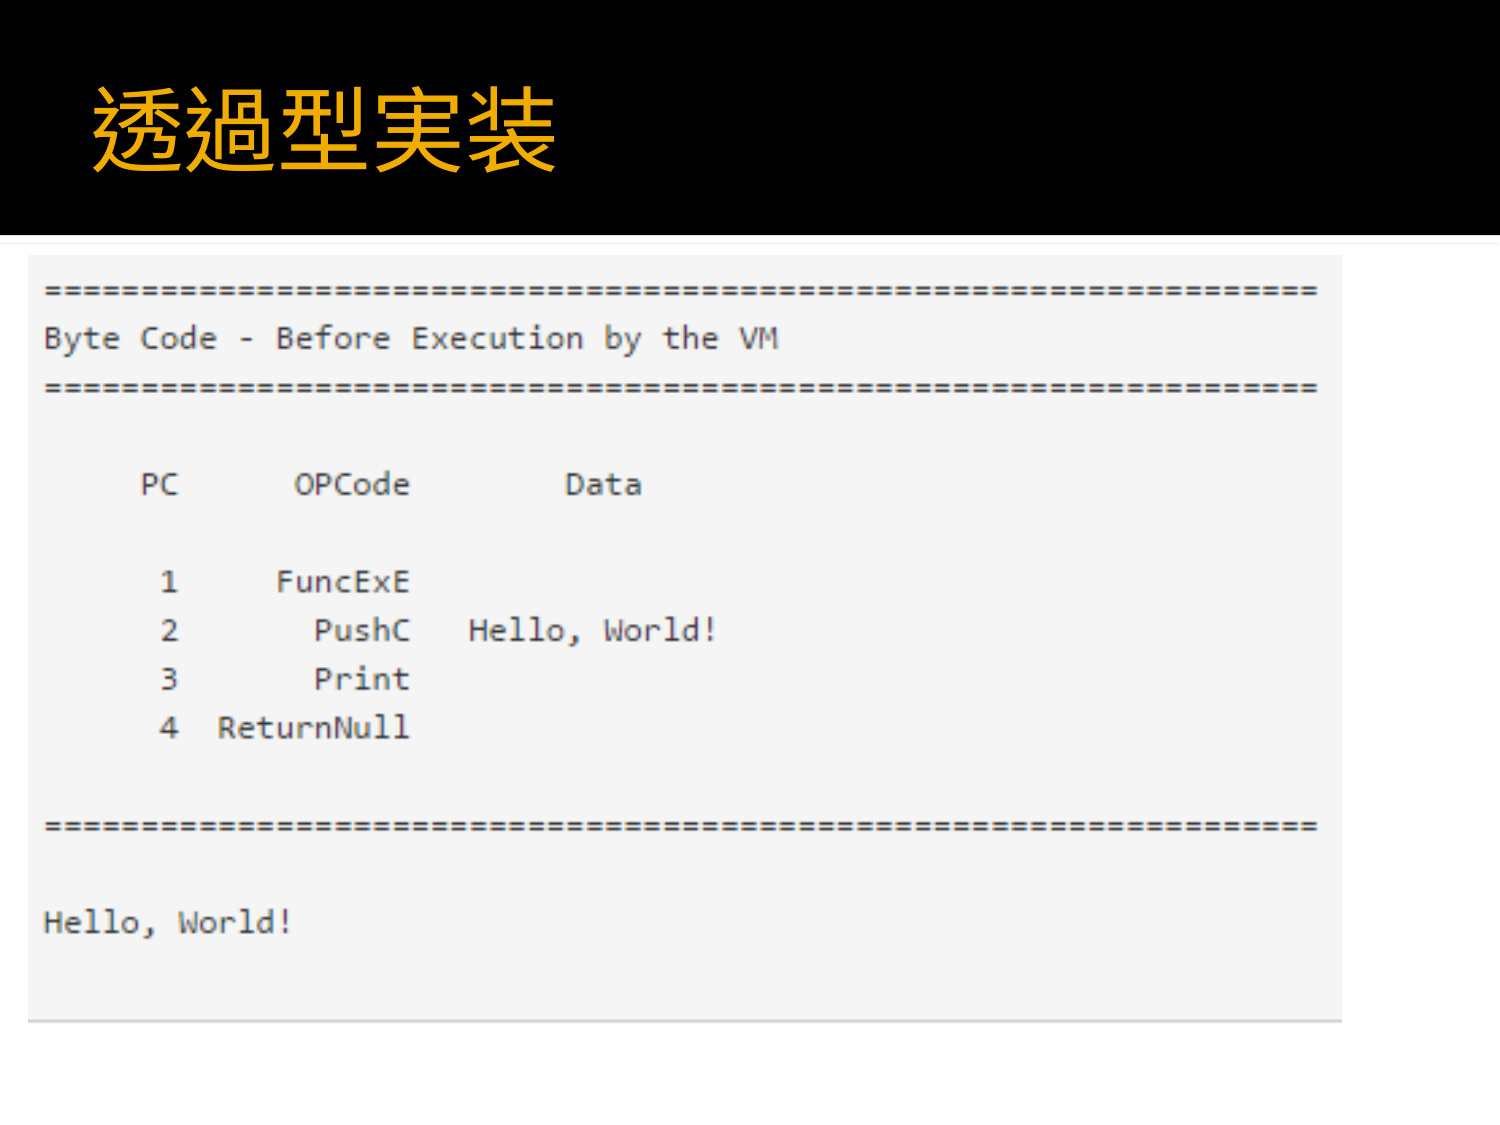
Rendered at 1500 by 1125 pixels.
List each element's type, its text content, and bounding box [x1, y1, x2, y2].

title 透過型実装 [75, 25, 1425, 231]
picture [28, 255, 1342, 1026]
